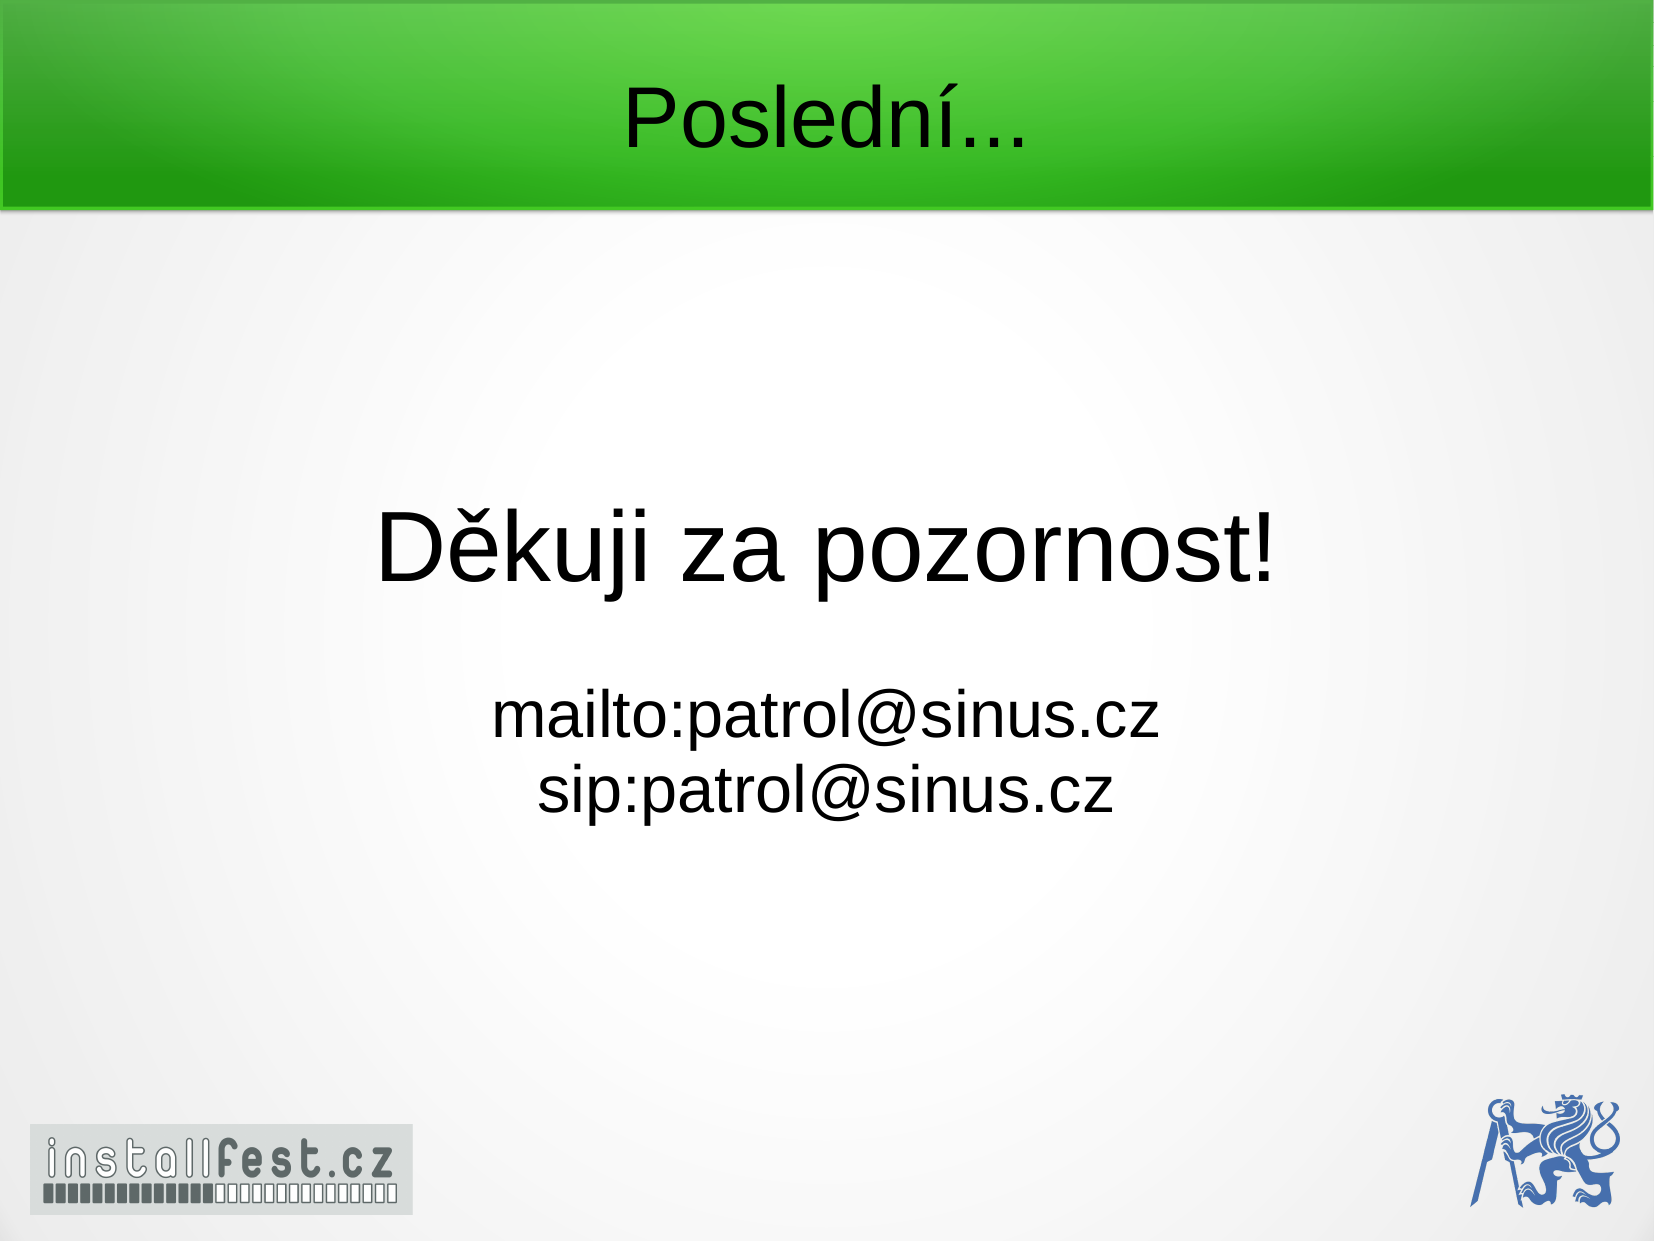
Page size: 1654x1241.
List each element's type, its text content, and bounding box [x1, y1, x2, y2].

picture [1470, 1094, 1620, 1208]
picture [30, 1124, 413, 1215]
title Poslední... [82, 47, 1571, 189]
subtitle Děkuji za pozornost! mailto:patrol@sinus.cz sip:patrol@sinus.cz [82, 299, 1571, 1019]
